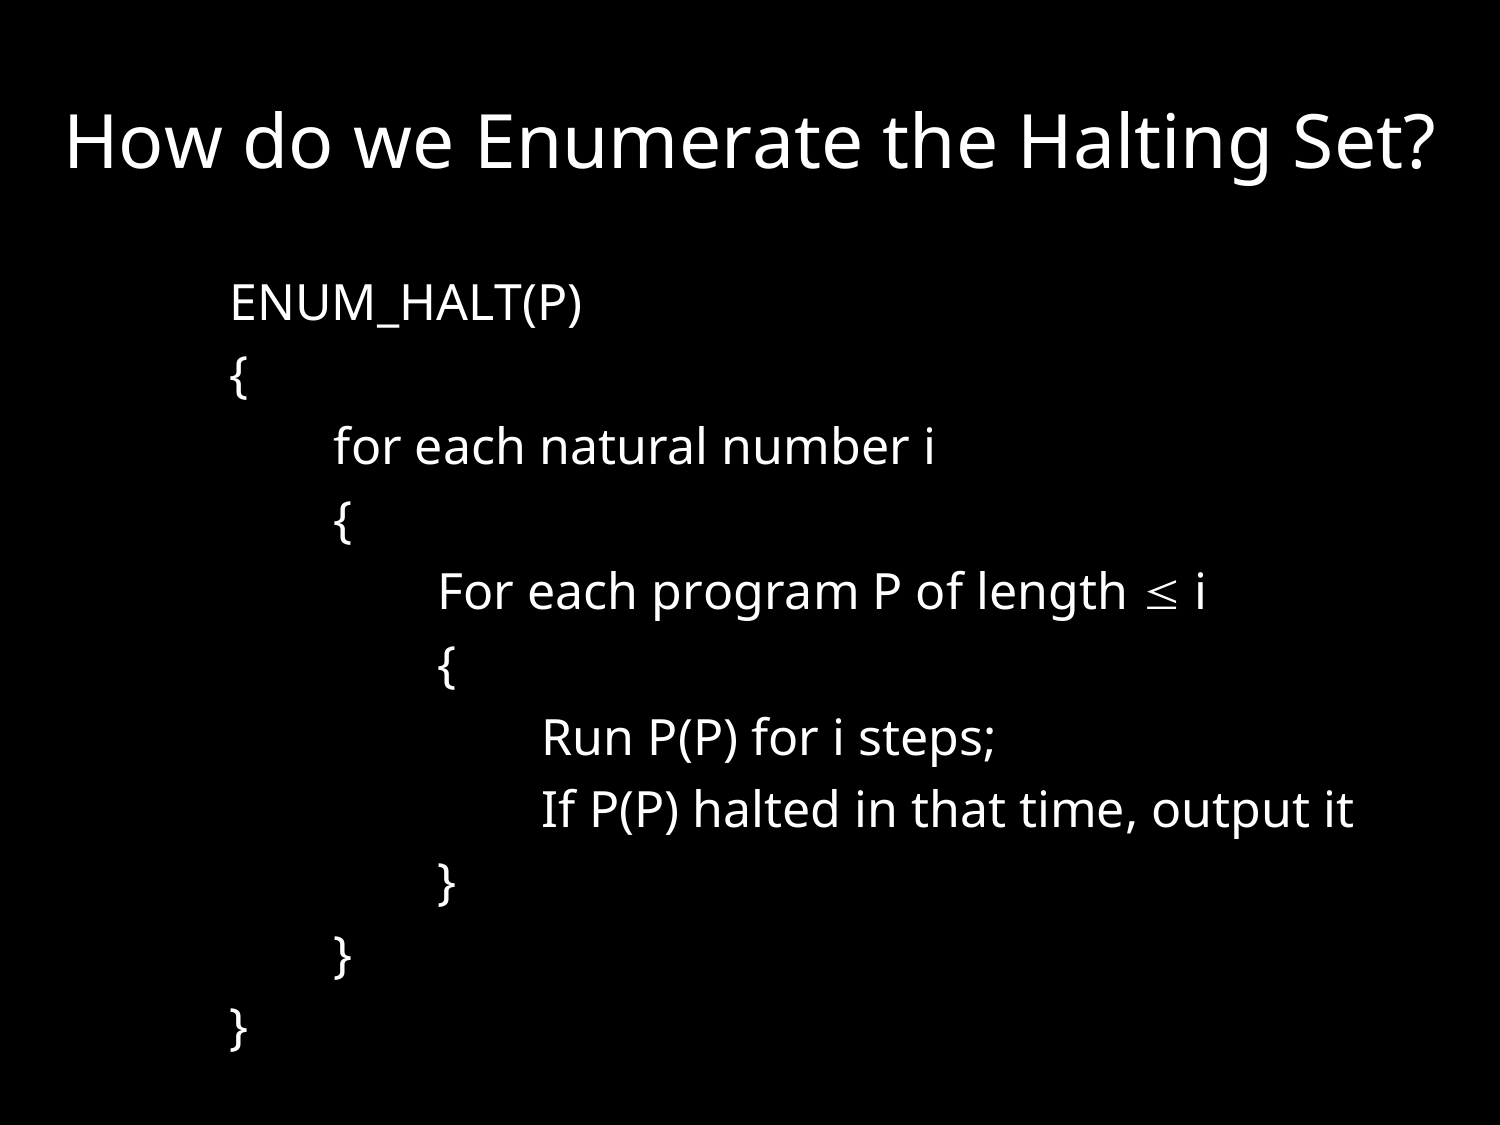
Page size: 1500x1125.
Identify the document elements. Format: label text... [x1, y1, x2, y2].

text_box How do we Enumerate the Halting Set? [0, 67, 1500, 209]
text_box ENUM_HALT(P) { for each natural number i { For each program P of length ≤ i { Run P(P) for i steps; If P(P) halted in that time, output it } } } [215, 262, 1370, 1063]
